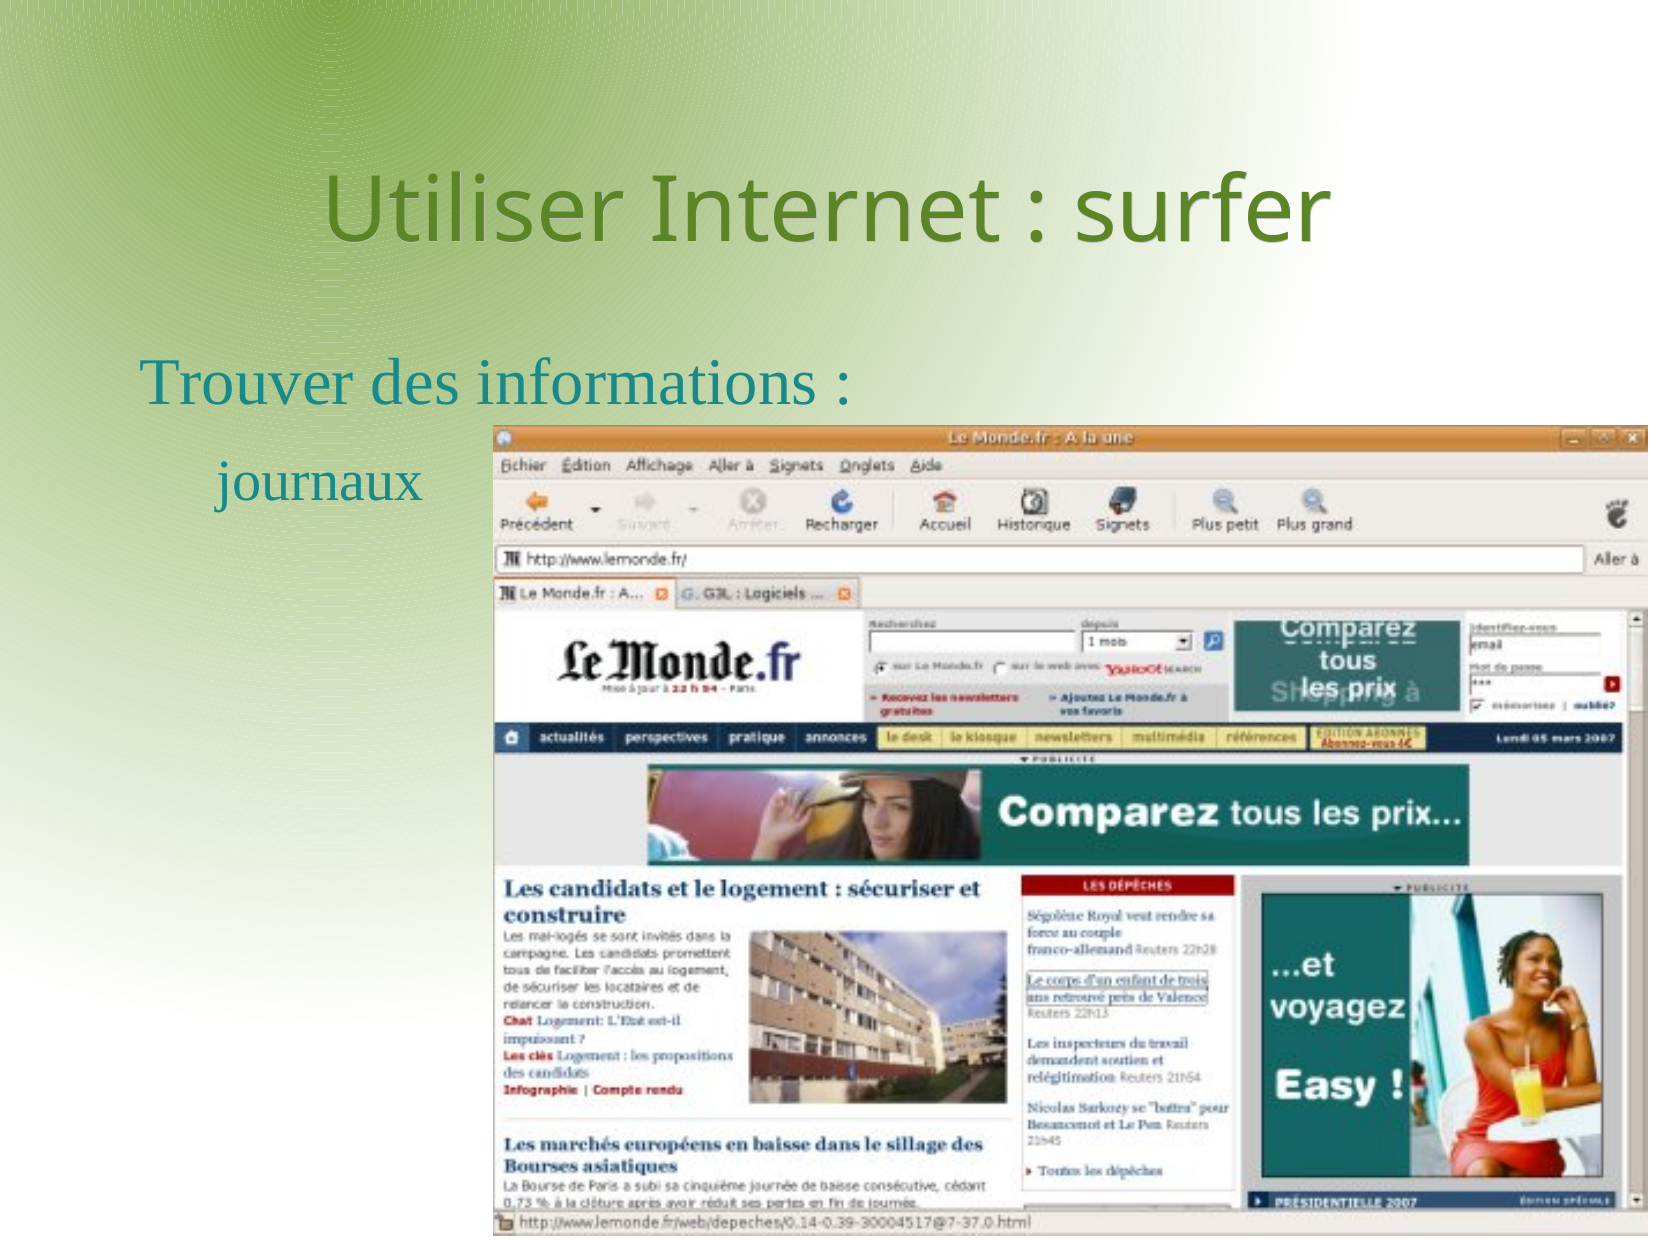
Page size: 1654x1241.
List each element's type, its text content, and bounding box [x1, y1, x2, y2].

text_box [944, 797, 1004, 868]
title Utiliser Internet : surfer [121, 102, 1534, 311]
list Trouver des informations : journaux [121, 344, 1534, 1127]
picture [493, 425, 1654, 1236]
